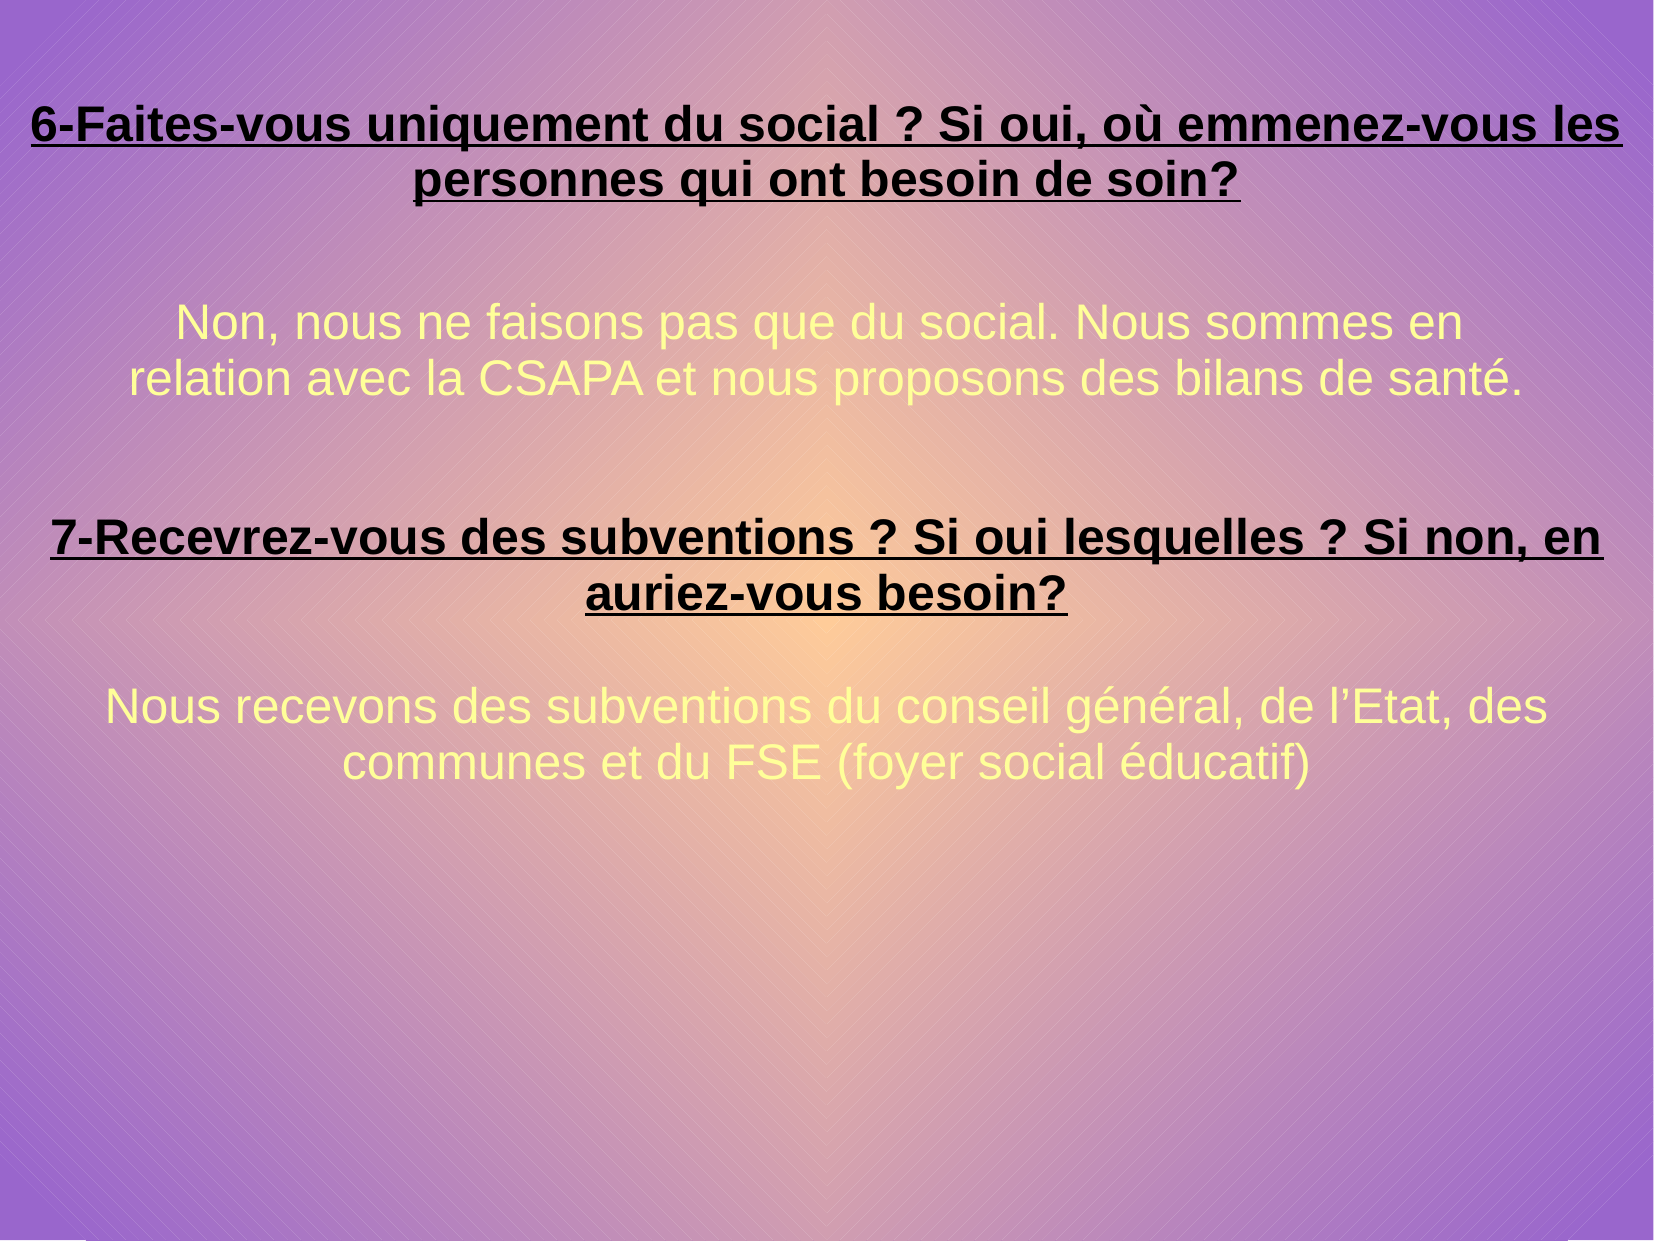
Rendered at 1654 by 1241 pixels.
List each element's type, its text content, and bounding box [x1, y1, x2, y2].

text_box Non, nous ne faisons pas que du social. Nous sommes en relation avec la CSAPA et nous proposons des bilans de santé. [0, 287, 1654, 414]
text_box 6-Faites-vous uniquement du social ? Si oui, où emmenez-vous les personnes qui ont besoin de soin? [0, 88, 1654, 218]
text_box Nous recevons des subventions du conseil général, de l’Etat, des communes et du FSE (foyer social éducatif) [0, 670, 1654, 798]
text_box 7-Recevrez-vous des subventions ? Si oui lesquelles ? Si non, en auriez-vous besoin? [0, 501, 1654, 650]
